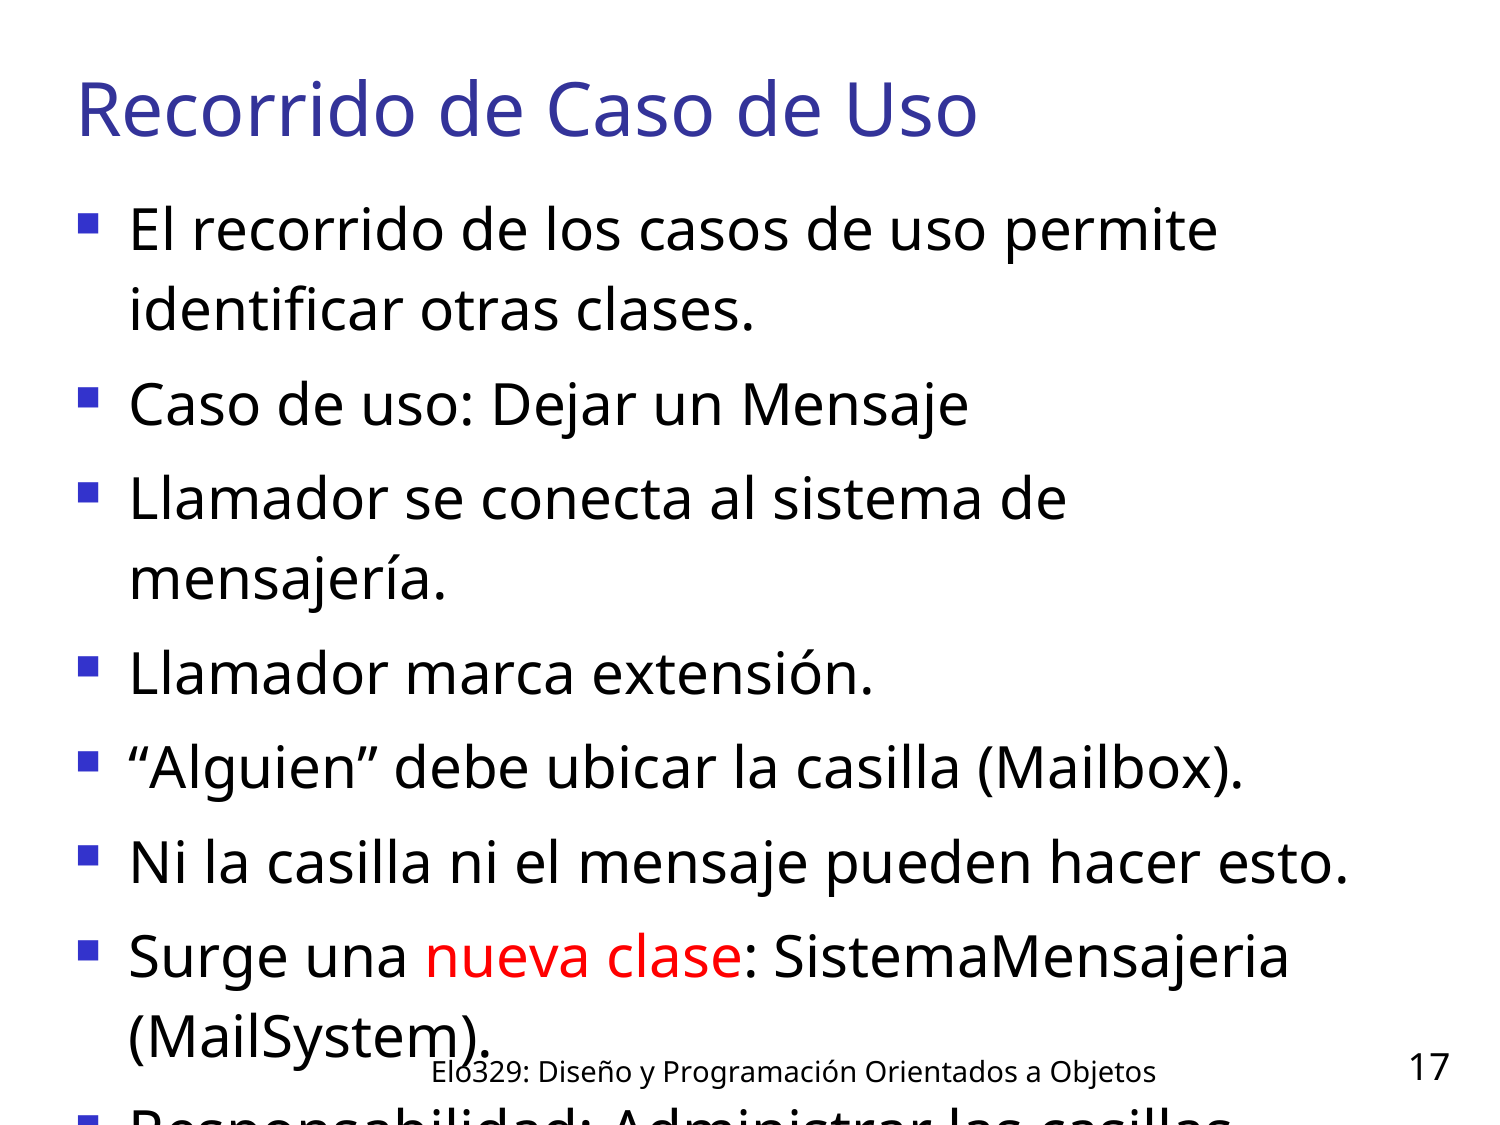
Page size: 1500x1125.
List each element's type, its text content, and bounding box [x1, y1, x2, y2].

list El recorrido de los casos de uso permite identificar otras clases. Caso de uso: Dejar un Mensaje Llamador se conecta al sistema de mensajería. Llamador marca extensión. “Alguien” debe ubicar la casilla (Mailbox). Ni la casilla ni el mensaje pueden hacer esto. Surge una nueva clase: SistemaMensajeria (MailSystem). Responsabilidad: Administrar las casillas. [75, 187, 1398, 1036]
title Recorrido de Caso de Uso [75, 25, 1449, 188]
